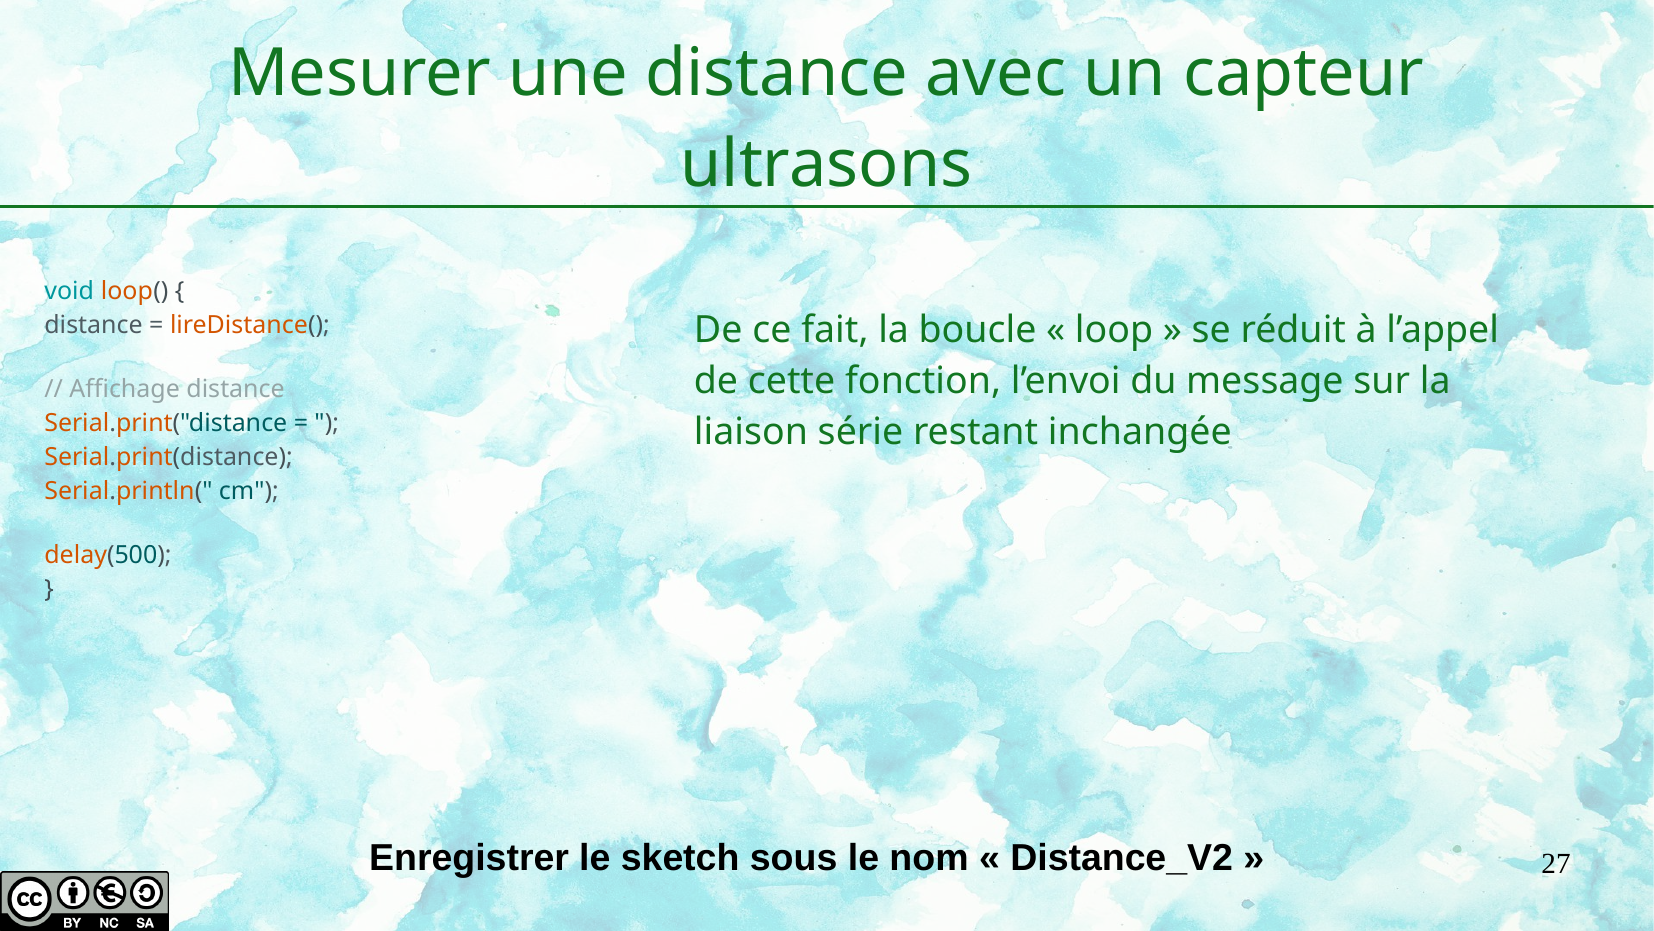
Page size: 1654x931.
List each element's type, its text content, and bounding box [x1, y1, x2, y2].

picture [0, 871, 169, 931]
text_box Enregistrer le sketch sous le nom « Distance_V2 » [354, 829, 1388, 886]
title Mesurer une distance avec un capteur ultrasons [82, 23, 1571, 206]
text_box De ce fait, la boucle « loop » se réduit à l’appel de cette fonction, l’envoi du message sur la liaison série restant inchangée [679, 295, 1565, 464]
text_box void loop() { distance = lireDistance(); // Affichage distance Serial.print("distance = "); Serial.print(distance); Serial.println(" cm"); delay(500); } [29, 265, 562, 578]
